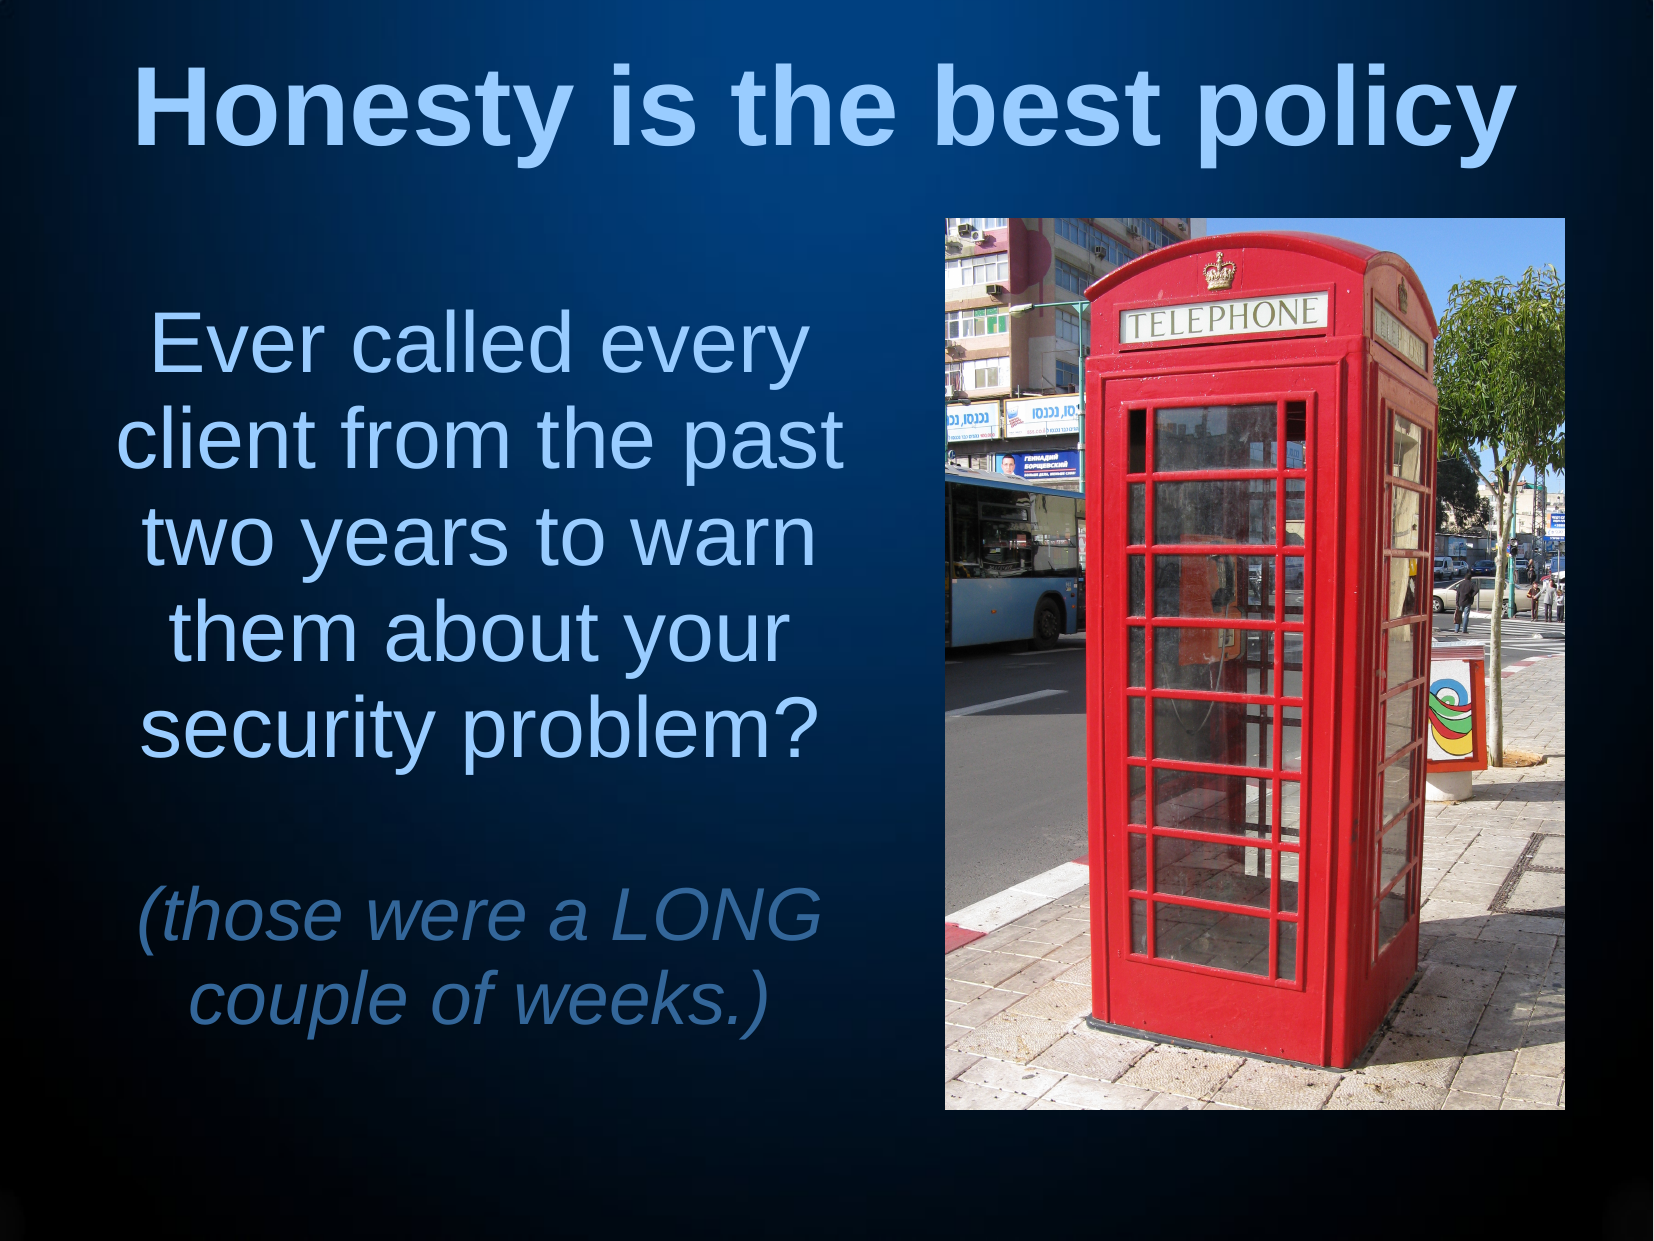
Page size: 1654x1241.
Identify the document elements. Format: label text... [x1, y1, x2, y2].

title Honesty is the best policy [0, 2, 1651, 211]
picture [0, 0, 1654, 1241]
title Ever called every client from the past two years to warn them about your security problem? (those were a LONG couple of weeks.) [60, 225, 901, 1111]
